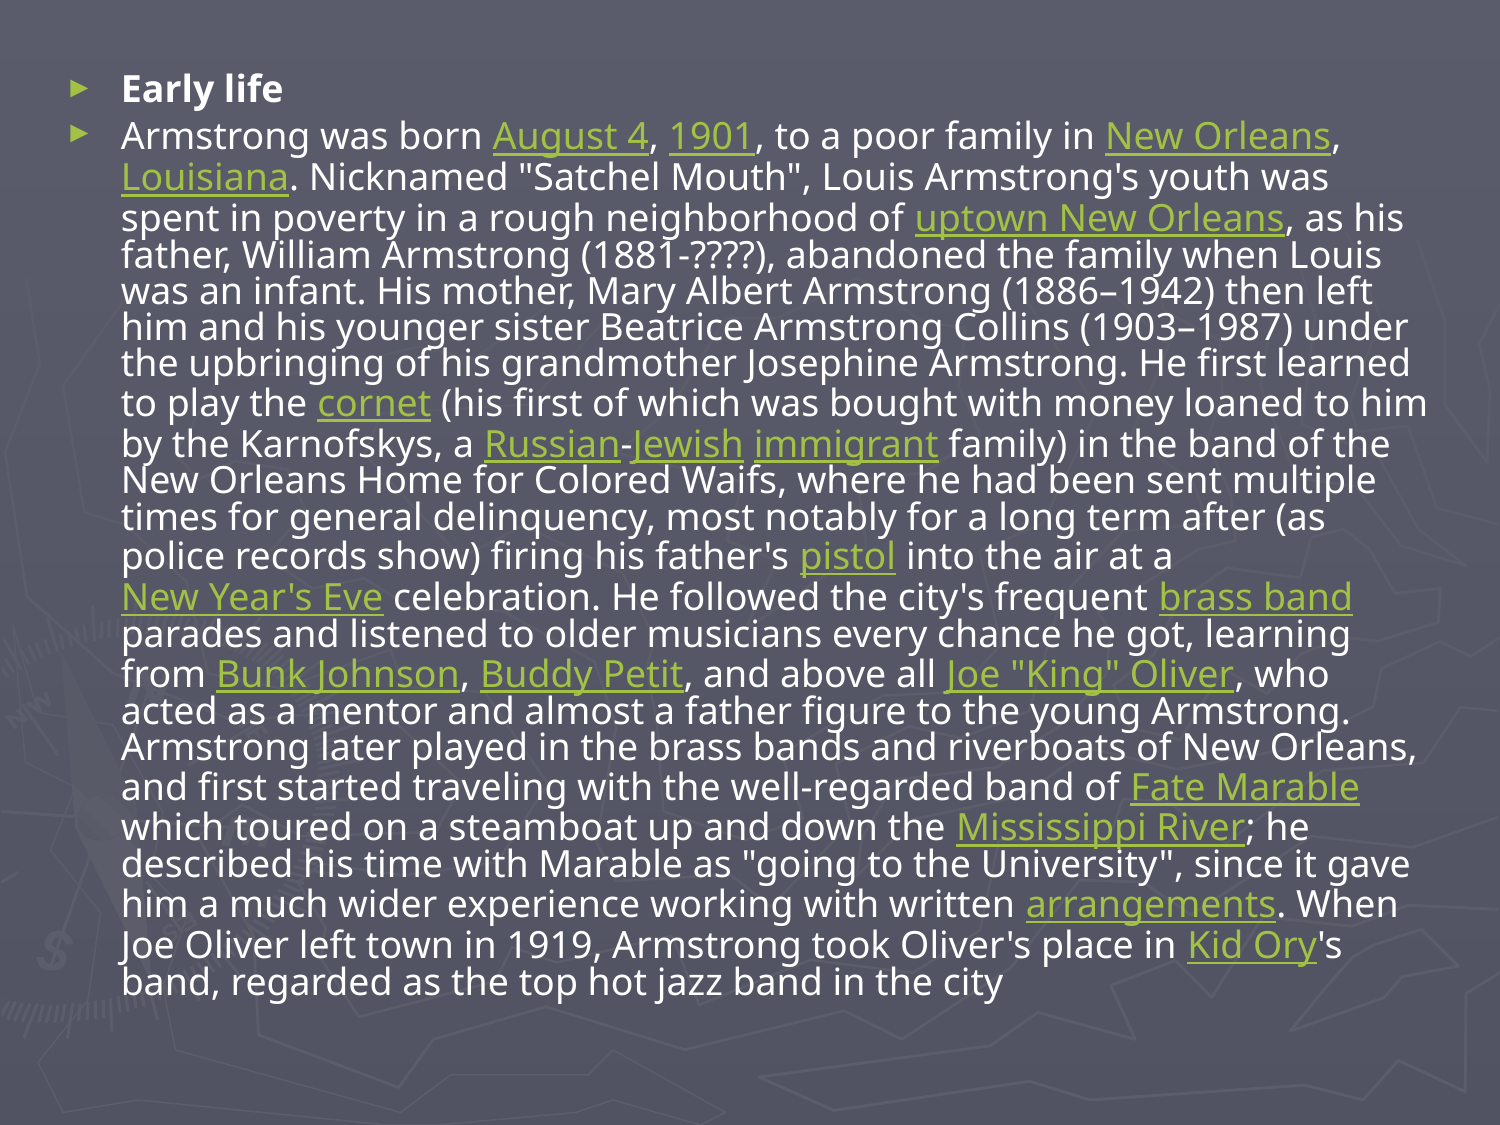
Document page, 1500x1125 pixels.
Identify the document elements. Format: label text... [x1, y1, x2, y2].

list Early life Armstrong was born August 4, 1901, to a poor family in New Orleans, Louisiana. Nicknamed "Satchel Mouth", Louis Armstrong's youth was spent in poverty in a rough neighborhood of uptown New Orleans, as his father, William Armstrong (1881-????), abandoned the family when Louis was an infant. His mother, Mary Albert Armstrong (1886–1942) then left him and his younger sister Beatrice Armstrong Collins (1903–1987) under the upbringing of his grandmother Josephine Armstrong. He first learned to play the cornet (his first of which was bought with money loaned to him by the Karnofskys, a Russian-Jewish immigrant family) in the band of the New Orleans Home for Colored Waifs, where he had been sent multiple times for general delinquency, most notably for a long term after (as police records show) firing his father's pistol into the air at a New Year's Eve celebration. He followed the city's frequent brass band parades and listened to older musicians every chance he got, learning from Bunk Johnson, Buddy Petit, and above all Joe "King" Oliver, who acted as a mentor and almost a father figure to the young Armstrong. Armstrong later played in the brass bands and riverboats of New Orleans, and first started traveling with the well-regarded band of Fate Marable which toured on a steamboat up and down the Mississippi River; he described his time with Marable as "going to the University", since it gave him a much wider experience working with written arrangements. When Joe Oliver left town in 1919, Armstrong took Oliver's place in Kid Ory's band, regarded as the top hot jazz band in the city [49, 66, 1451, 1001]
